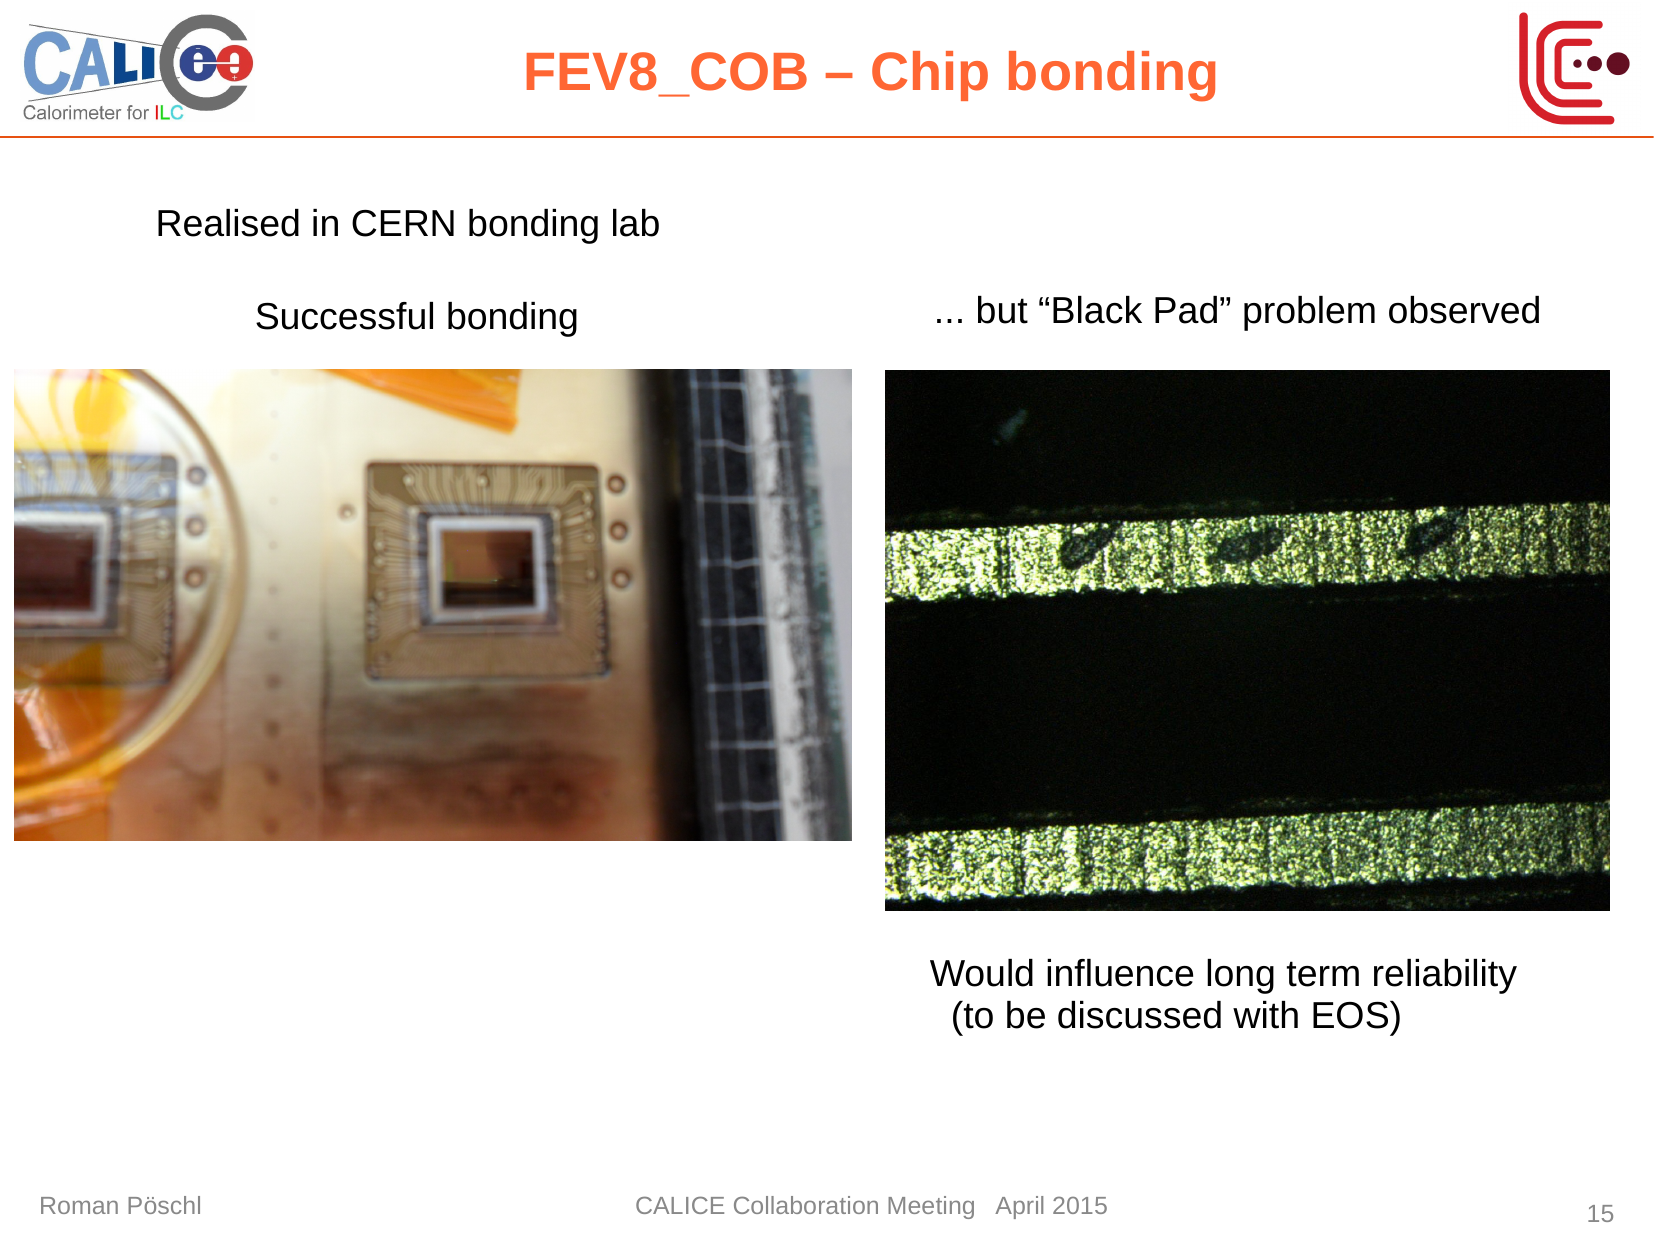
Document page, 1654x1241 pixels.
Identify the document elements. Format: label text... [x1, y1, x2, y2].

text_box ... but “Black Pad” problem observed [919, 282, 1568, 340]
text_box Would influence long term reliability (to be discussed with EOS) [915, 945, 1535, 1044]
text_box Successful bonding [240, 288, 606, 346]
picture [20, 10, 255, 122]
picture [14, 369, 852, 841]
text_box Realised in CERN bonding lab [140, 195, 678, 253]
picture [885, 370, 1610, 911]
title FEV8_COB – Chip bonding [128, 29, 1617, 113]
picture [1508, 2, 1641, 135]
